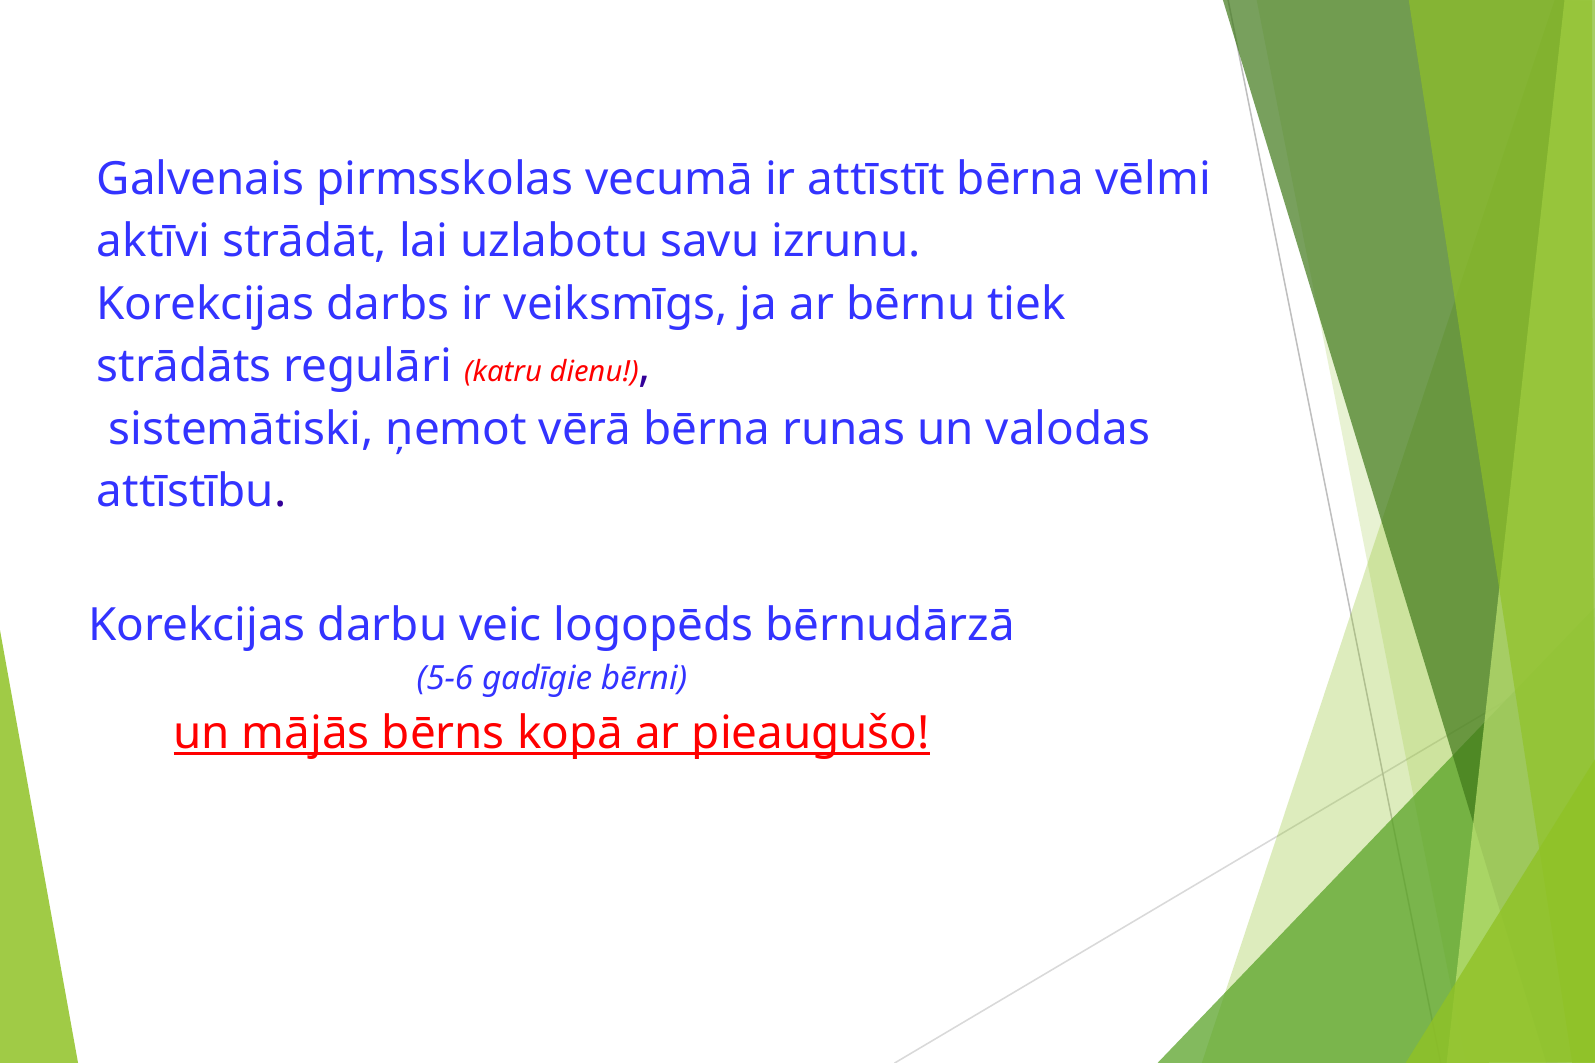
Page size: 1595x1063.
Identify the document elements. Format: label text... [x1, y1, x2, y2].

text_box Korekcijas darbu veic logopēds bērnudārzā (5-6 gadīgie bērni) un mājās bērns kopā ar pieaugušo! [61, 584, 1279, 1034]
text_box Galvenais pirmsskolas vecumā ir attīstīt bērna vēlmi aktīvi strādāt, lai uzlabotu savu izrunu. Korekcijas darbs ir veiksmīgs, ja ar bērnu tiek strādāts regulāri (katru dienu!), sistemātiski, ņemot vērā bērna runas un valodas attīstību. [82, 137, 1311, 658]
